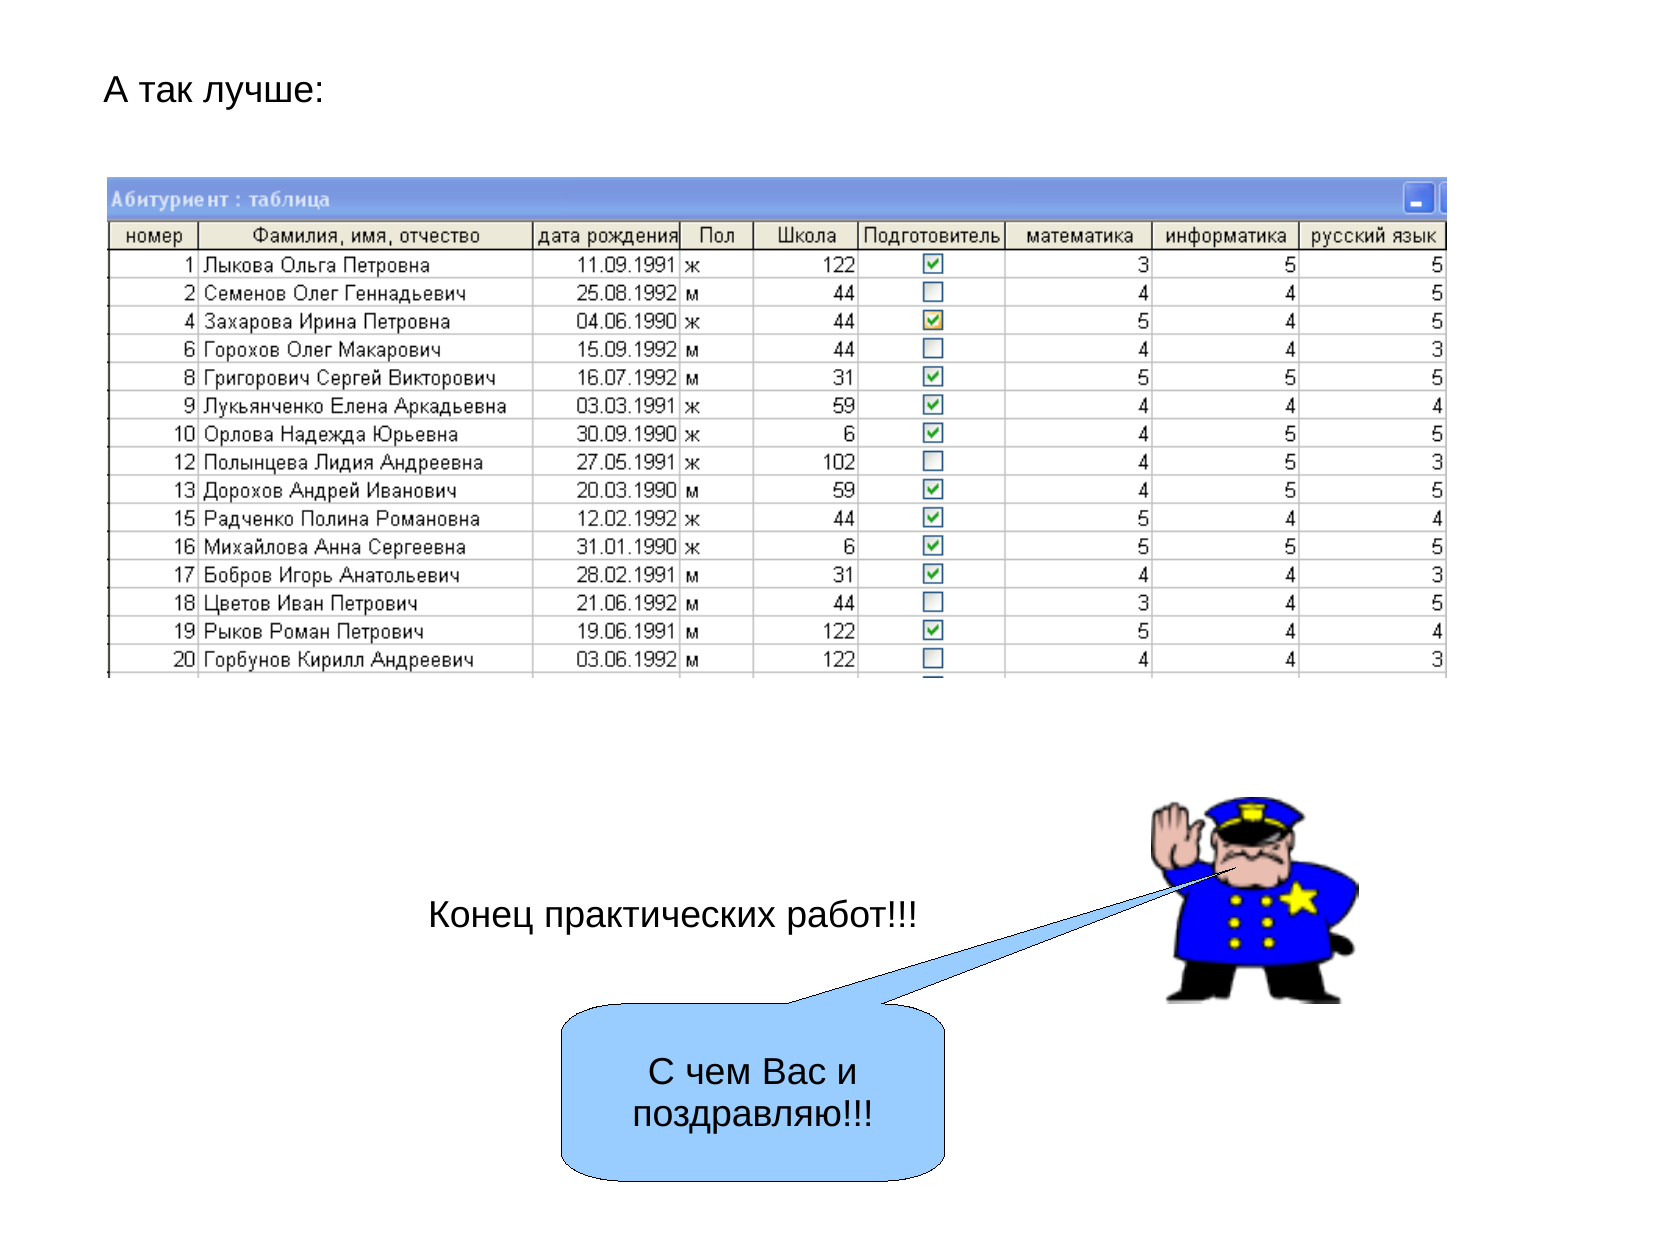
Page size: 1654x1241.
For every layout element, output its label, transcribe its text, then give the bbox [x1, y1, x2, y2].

text_box Конец практических работ!!! [413, 885, 1151, 943]
text_box Конец практических работ!!! [1043, 901, 1151, 943]
text_box А так лучше: [88, 61, 1063, 119]
picture [1151, 797, 1359, 1004]
picture [107, 177, 1447, 678]
text_box С чем Вас и поздравляю!!! [561, 867, 1236, 1182]
